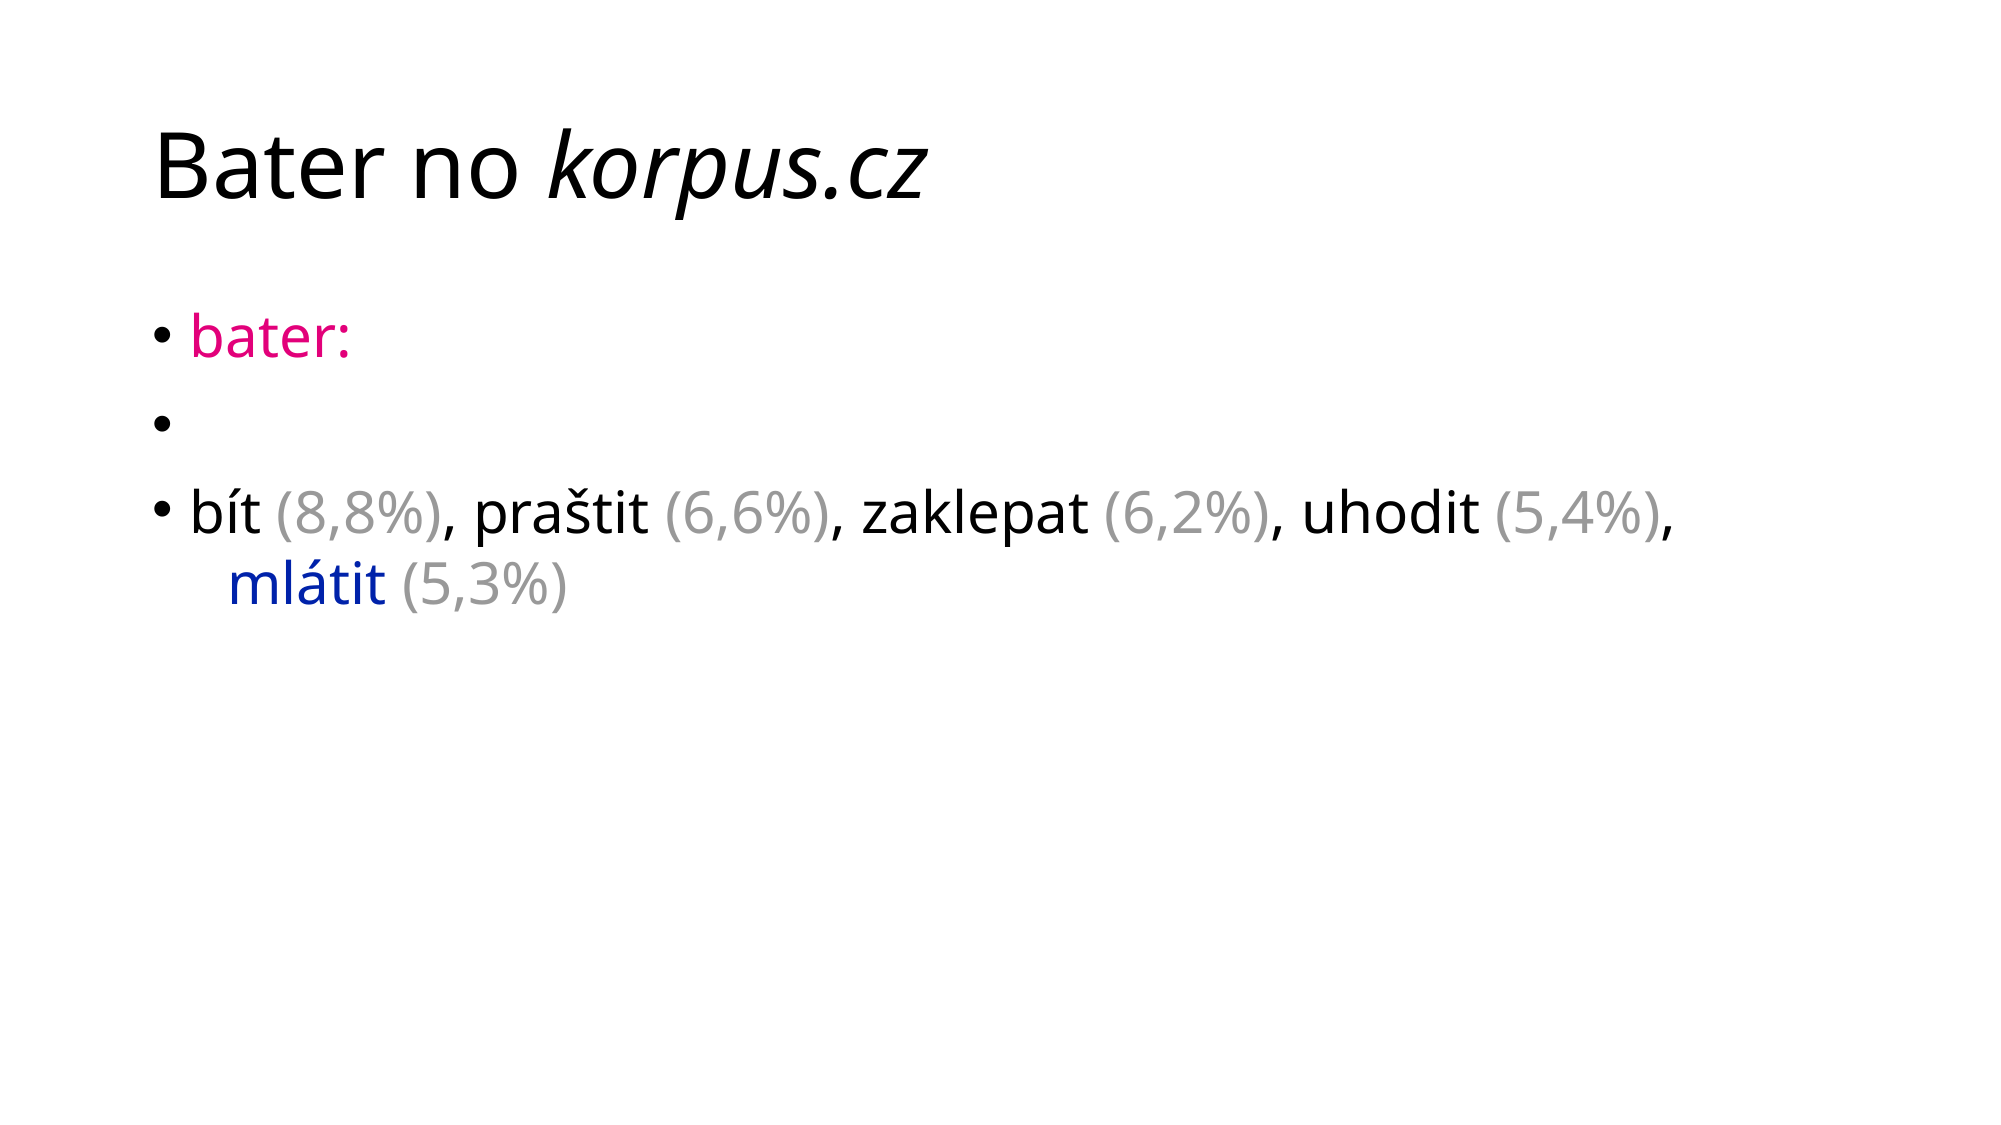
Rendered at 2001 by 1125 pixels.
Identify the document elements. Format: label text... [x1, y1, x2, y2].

list bater: bít (8,8%), praštit (6,6%), zaklepat (6,2%), uhodit (5,4%), mlátit (5,3%) [137, 299, 1863, 1014]
title Bater no korpus.cz [137, 59, 1863, 278]
